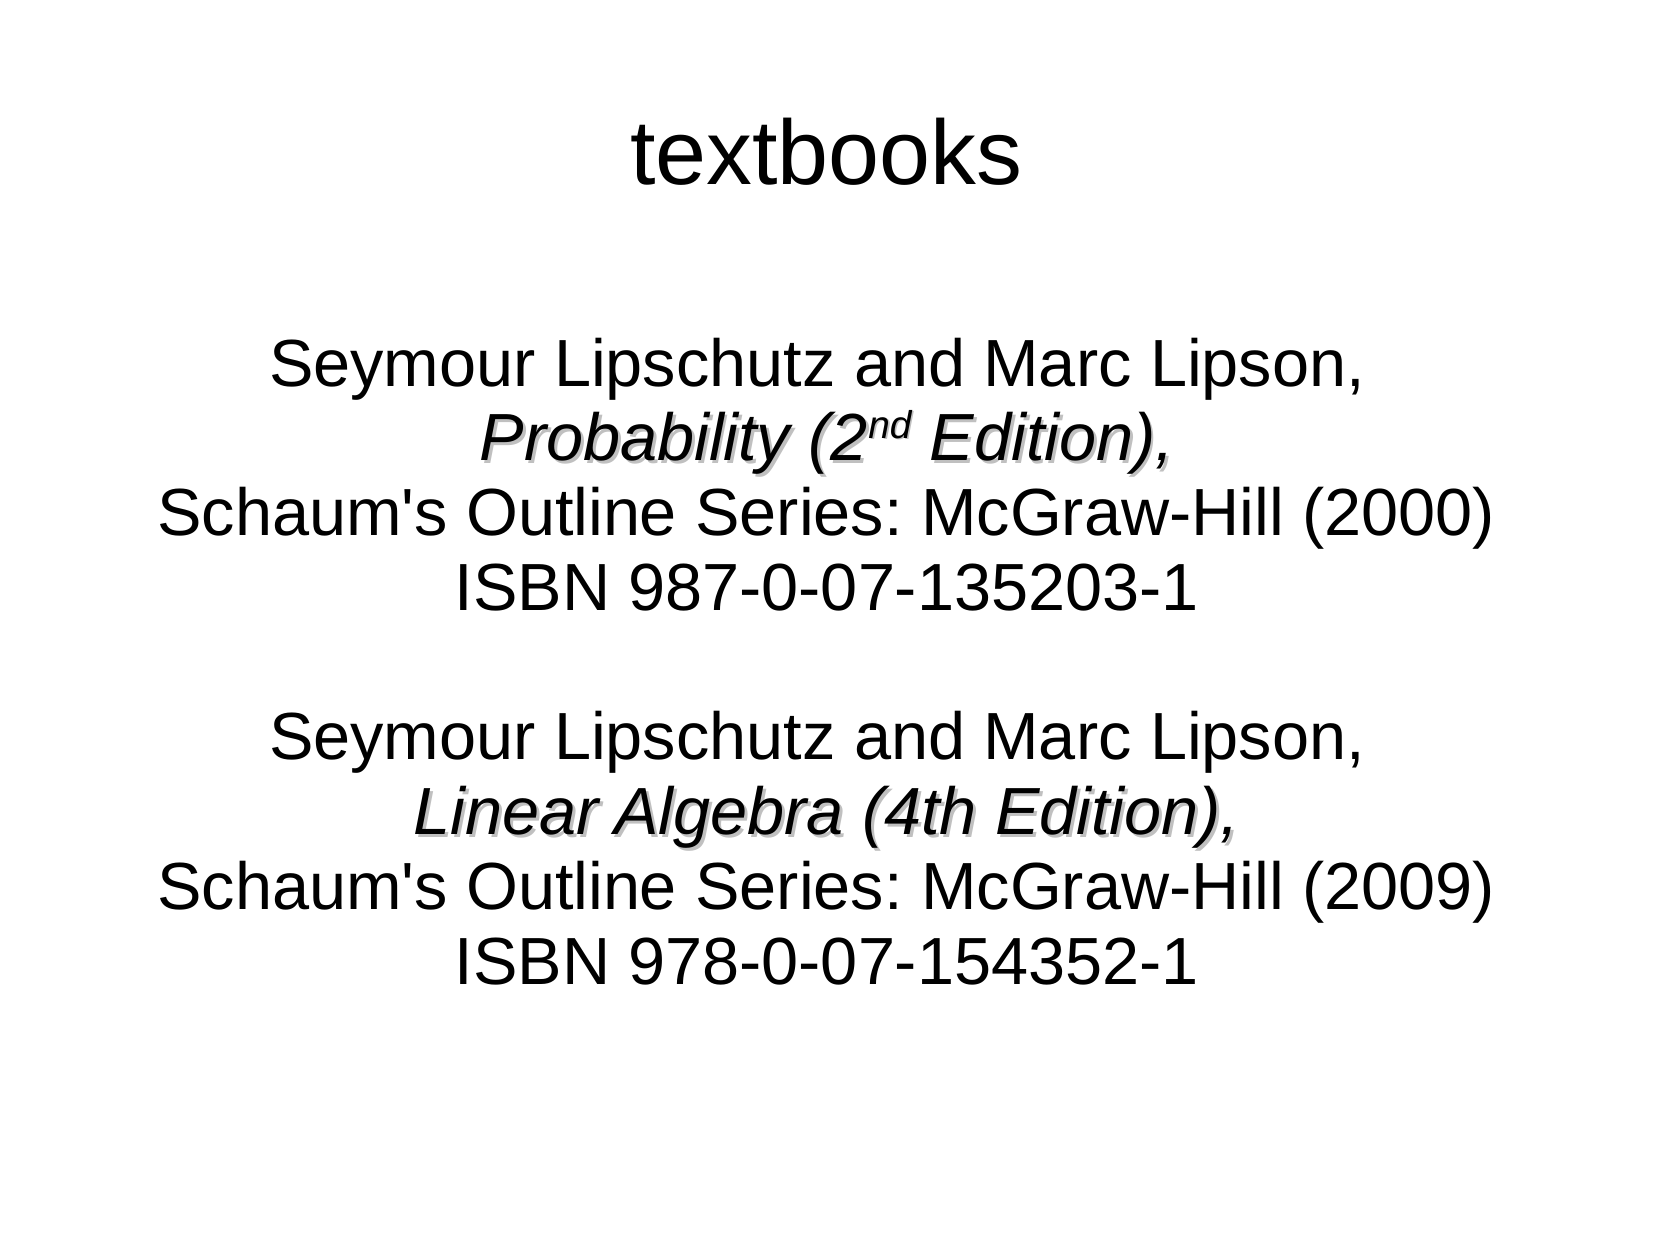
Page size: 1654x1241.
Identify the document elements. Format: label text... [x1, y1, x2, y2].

title textbooks [82, 56, 1571, 250]
subtitle Seymour Lipschutz and Marc Lipson, Probability (2nd Edition), Schaum's Outline Series: McGraw-Hill (2000) ISBN 987-0-07-135203-1 Seymour Lipschutz and Marc Lipson, Linear Algebra (4th Edition), Schaum's Outline Series: McGraw-Hill (2009) ISBN 978-0-07-154352-1 [82, 290, 1571, 1109]
